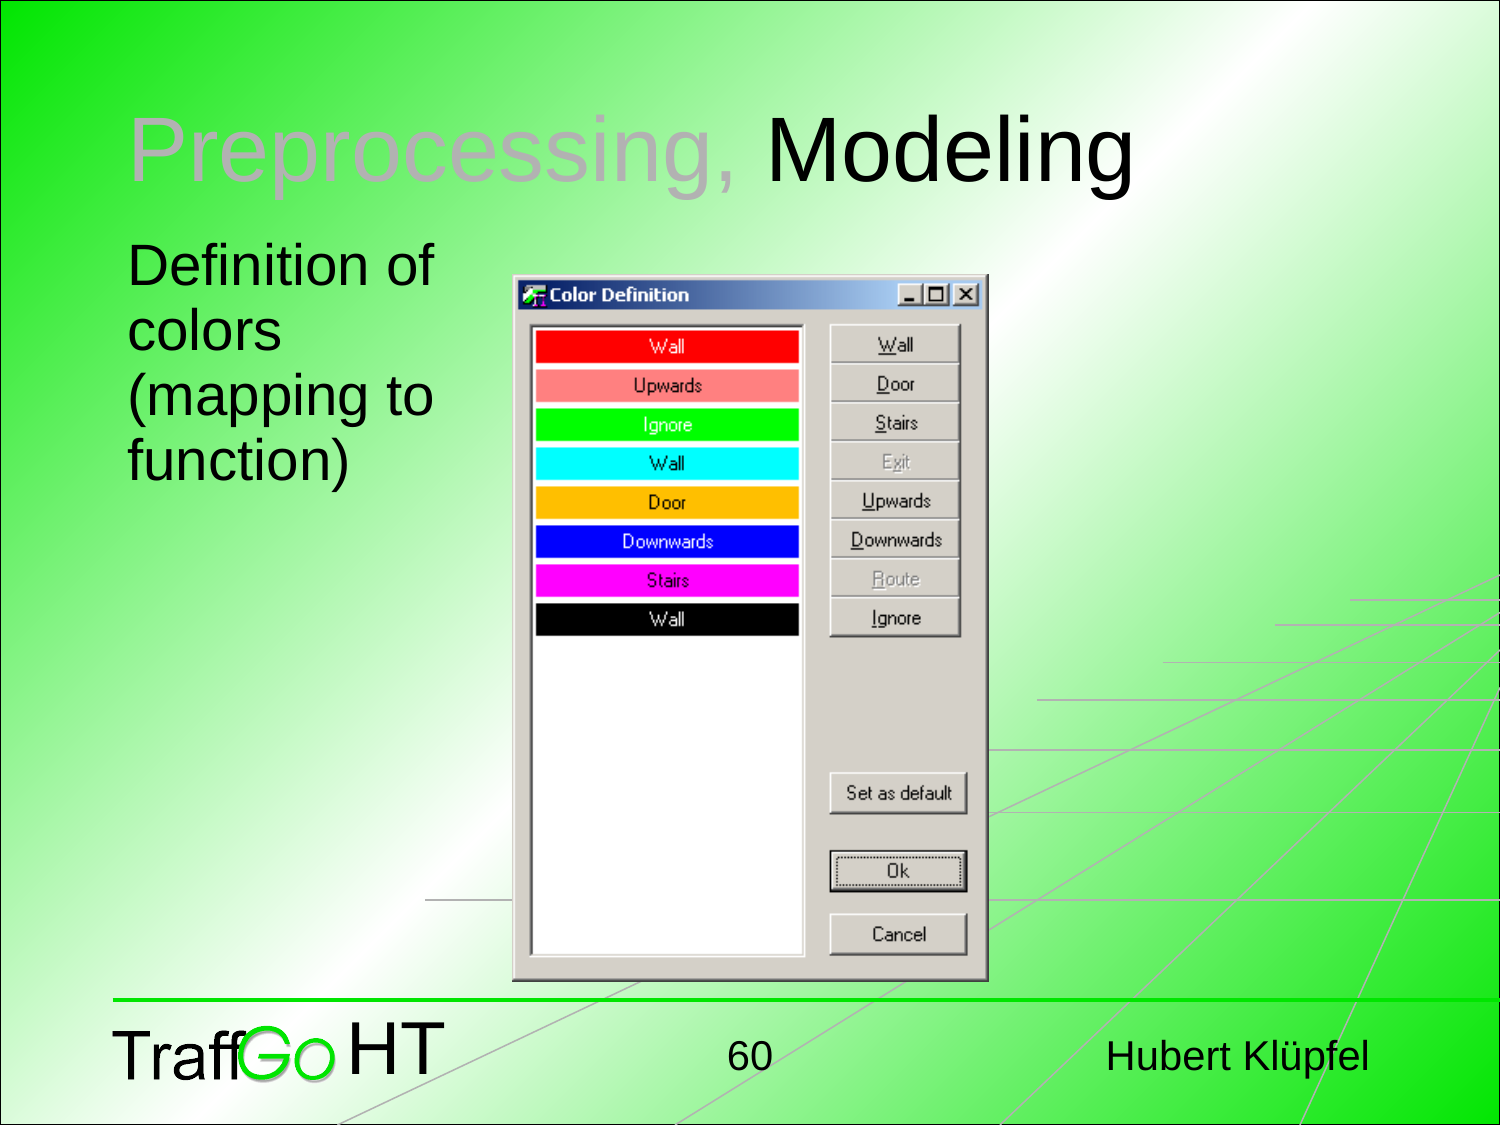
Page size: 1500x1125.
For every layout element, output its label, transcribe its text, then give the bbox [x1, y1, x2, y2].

picture [112, 1024, 338, 1085]
picture [512, 274, 989, 982]
list Definition of colors (mapping to function) [112, 224, 488, 1000]
title Preprocessing, Modeling [112, 87, 1388, 213]
